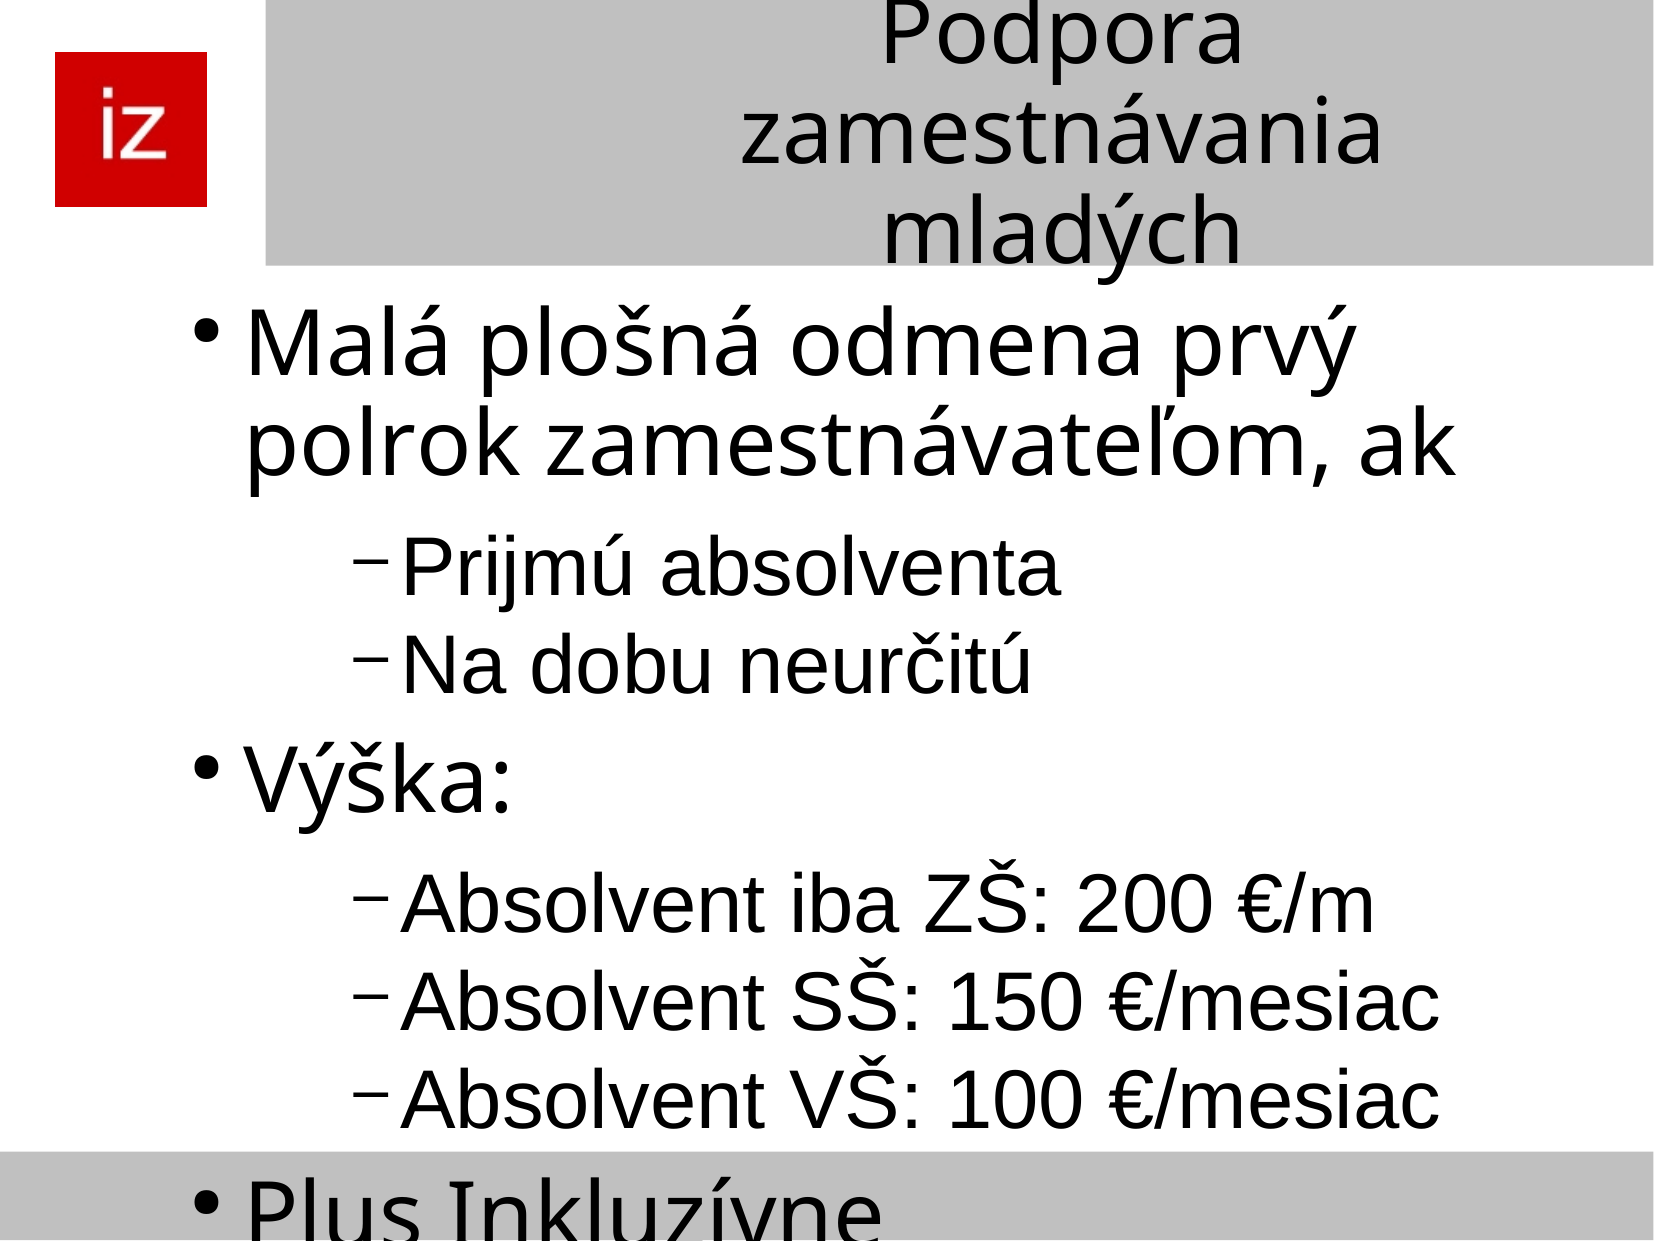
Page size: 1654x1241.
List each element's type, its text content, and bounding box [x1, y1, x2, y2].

title Podpora zamestnávania mladých [561, 29, 1565, 237]
picture [55, 52, 207, 207]
list Malá plošná odmena prvý polrok zamestnávateľom, ak Prijmú absolventa Na dobu neurčitú Výška: Absolvent iba ZŠ: 200 €/m Absolvent SŠ: 150 €/mesiac Absolvent VŠ: 100 €/mesiac Plus Inkluzívne zamestnávanie [118, 295, 1530, 1213]
